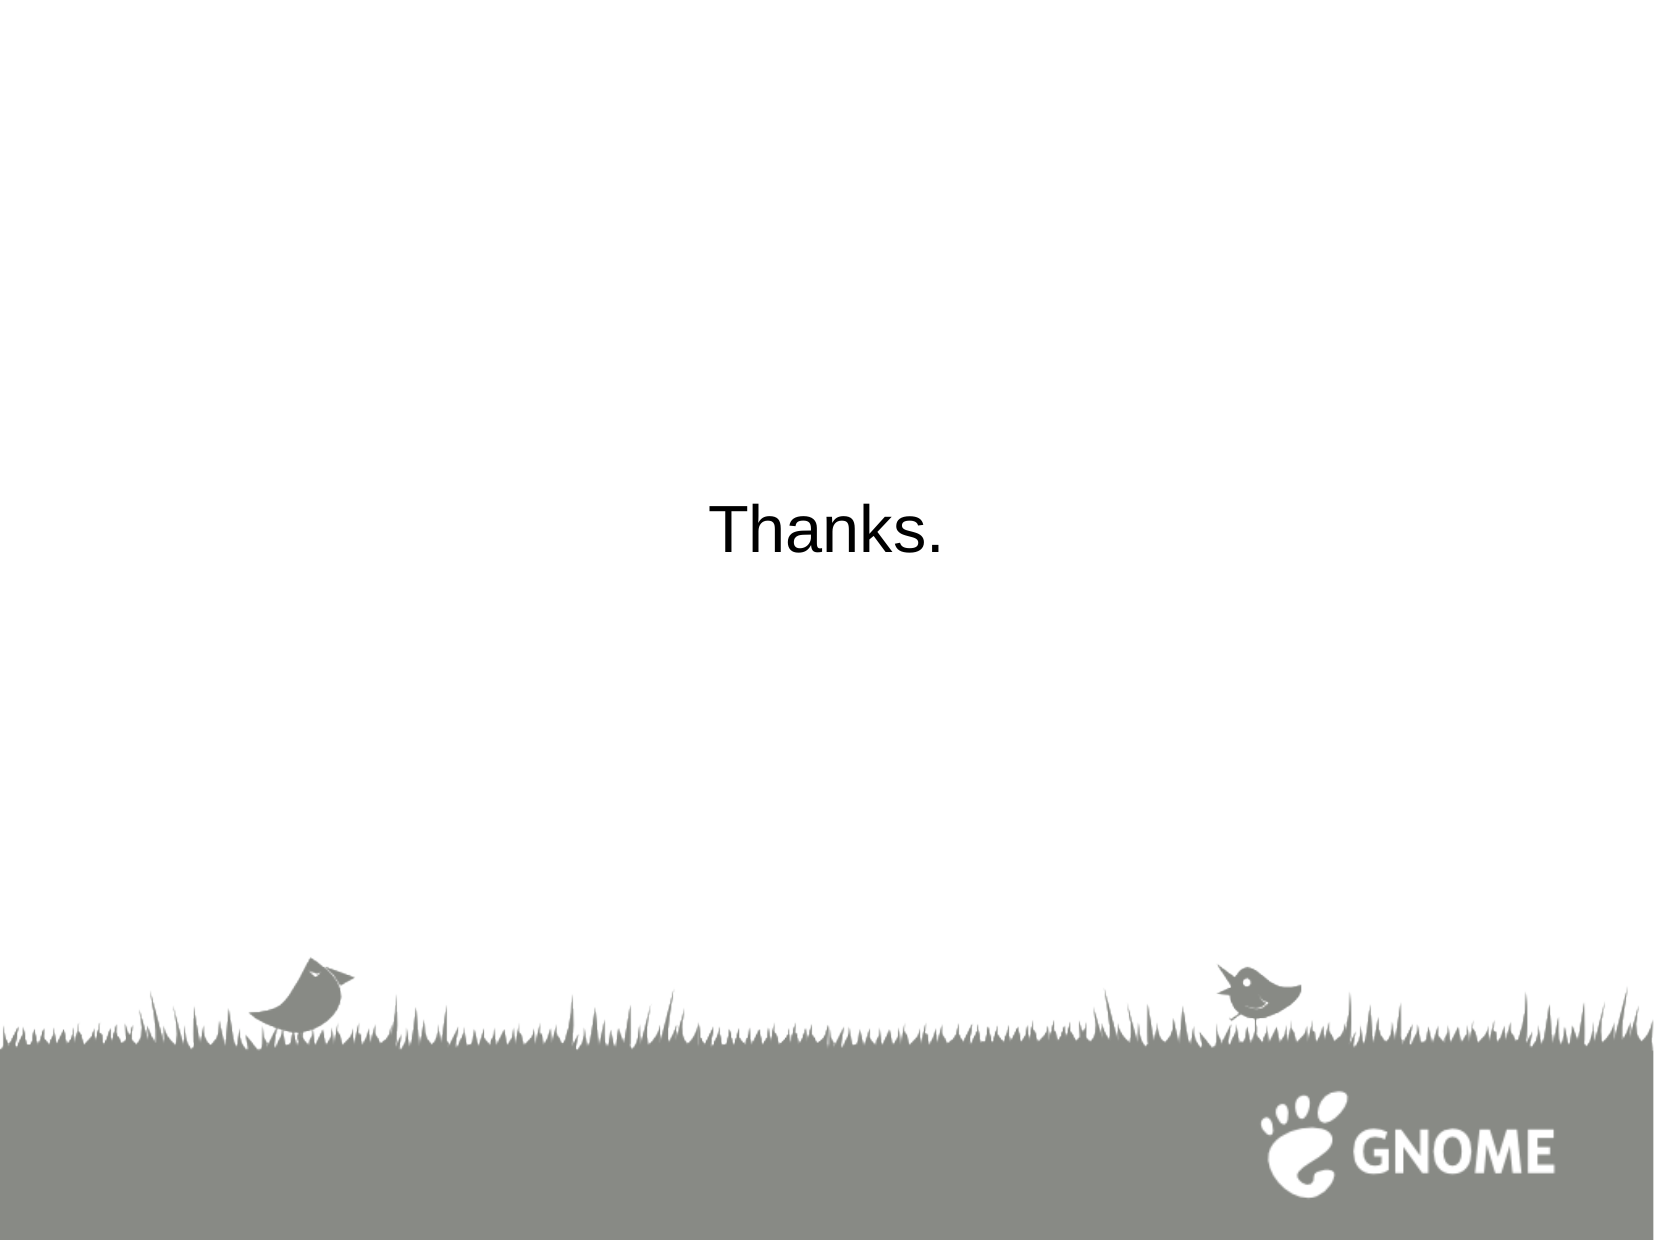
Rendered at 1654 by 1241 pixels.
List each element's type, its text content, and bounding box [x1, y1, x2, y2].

subtitle Thanks. [82, 49, 1571, 1010]
picture [0, 0, 1654, 1241]
